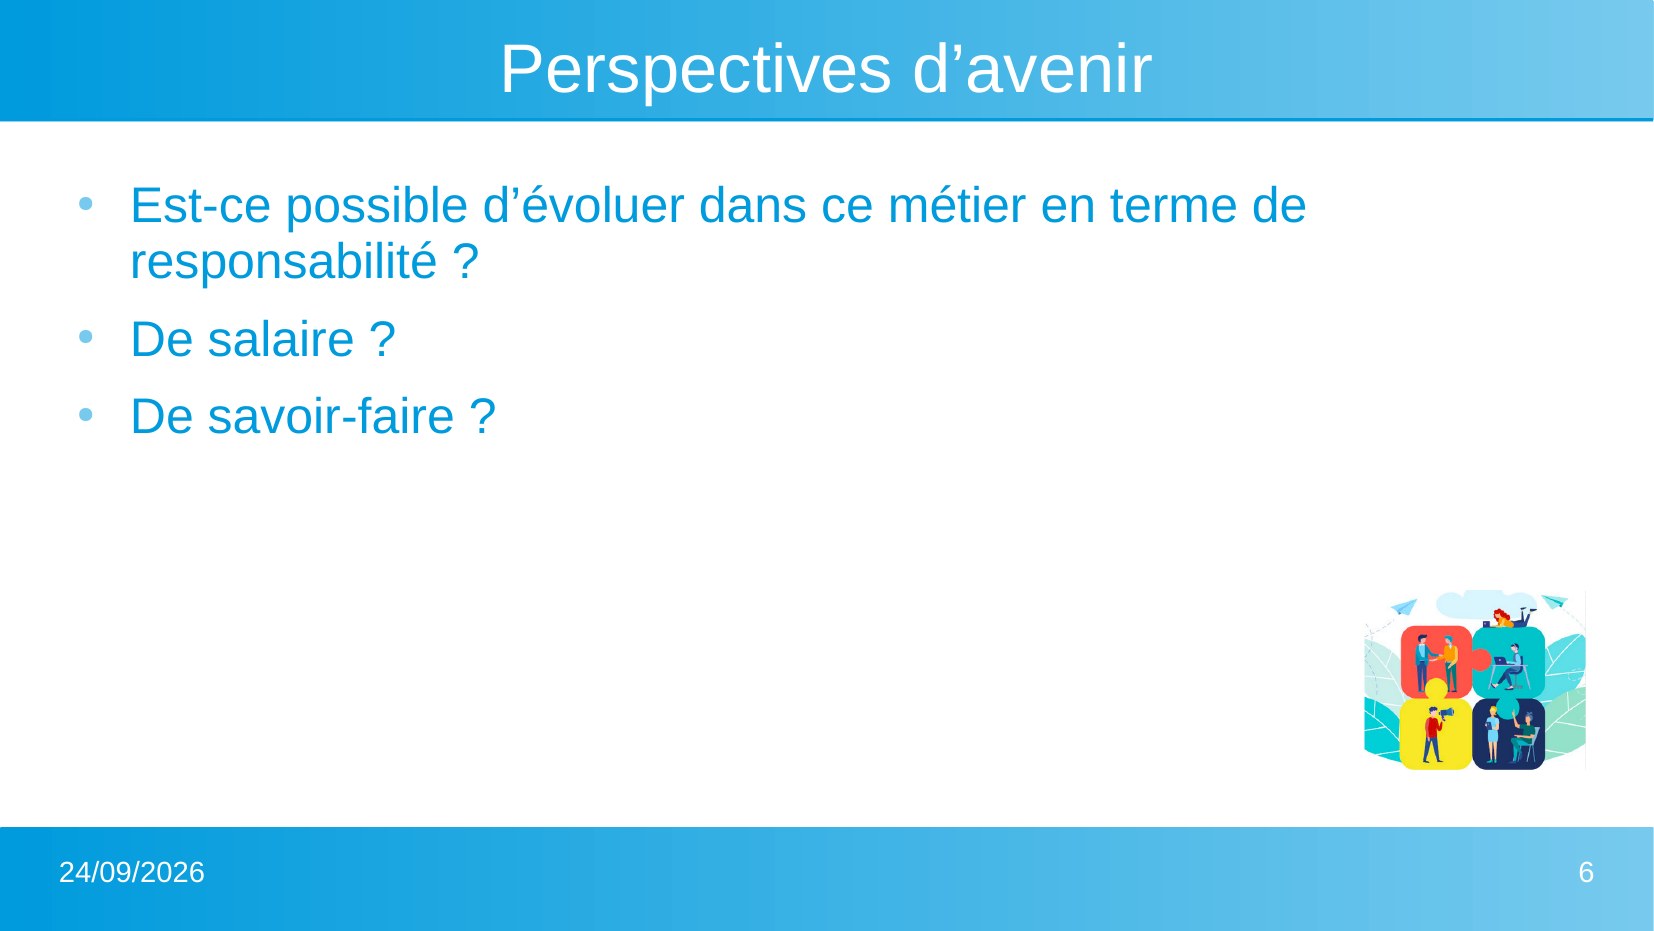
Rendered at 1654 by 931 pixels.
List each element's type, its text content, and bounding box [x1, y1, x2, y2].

picture [1358, 590, 1586, 770]
list Est-ce possible d’évoluer dans ce métier en terme de responsabilité ? De salaire ? De savoir-faire ? [59, 177, 1595, 768]
title Perspectives d’avenir [59, 29, 1595, 108]
